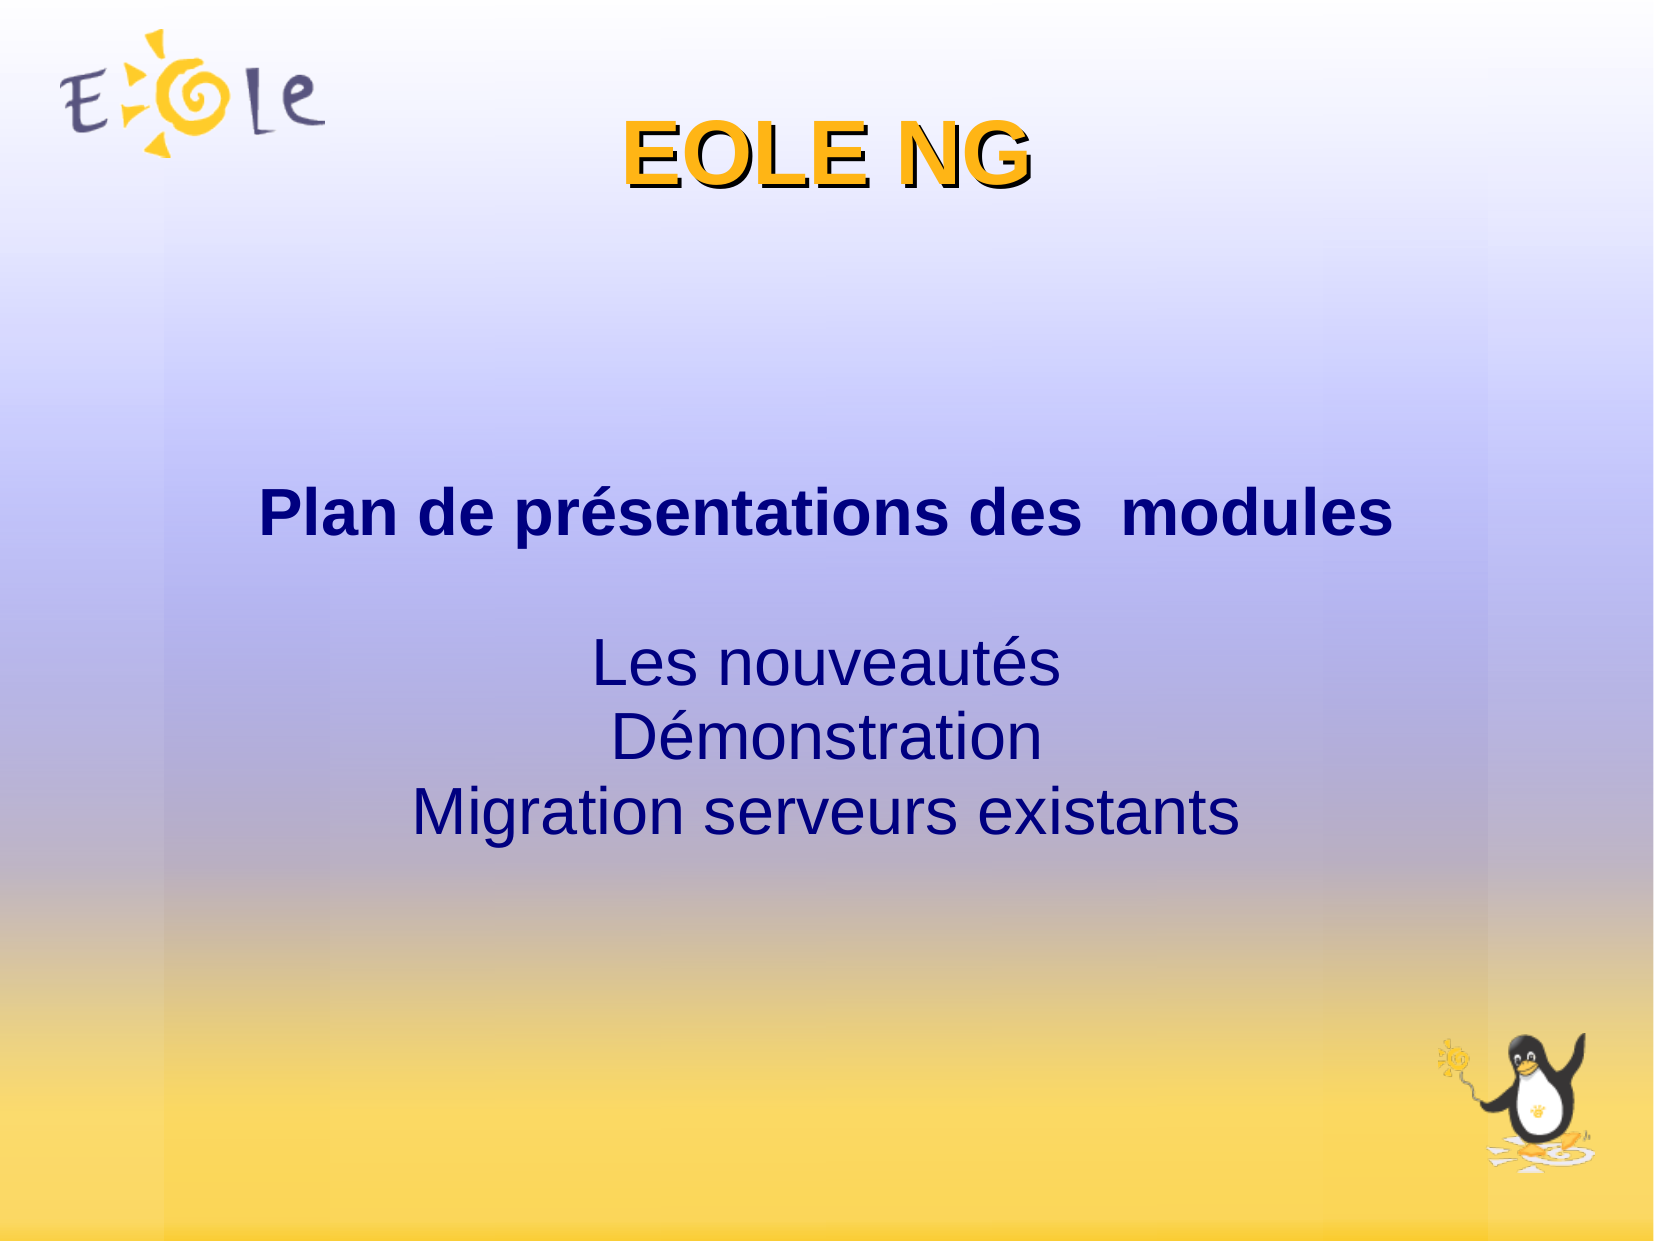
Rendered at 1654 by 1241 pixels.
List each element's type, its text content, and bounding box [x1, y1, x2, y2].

text_box Plan de présentations des modules Les nouveautés Démonstration Migration serveurs existants [82, 290, 1571, 1109]
picture [0, 0, 1654, 1241]
title EOLE NG [82, 49, 1571, 257]
